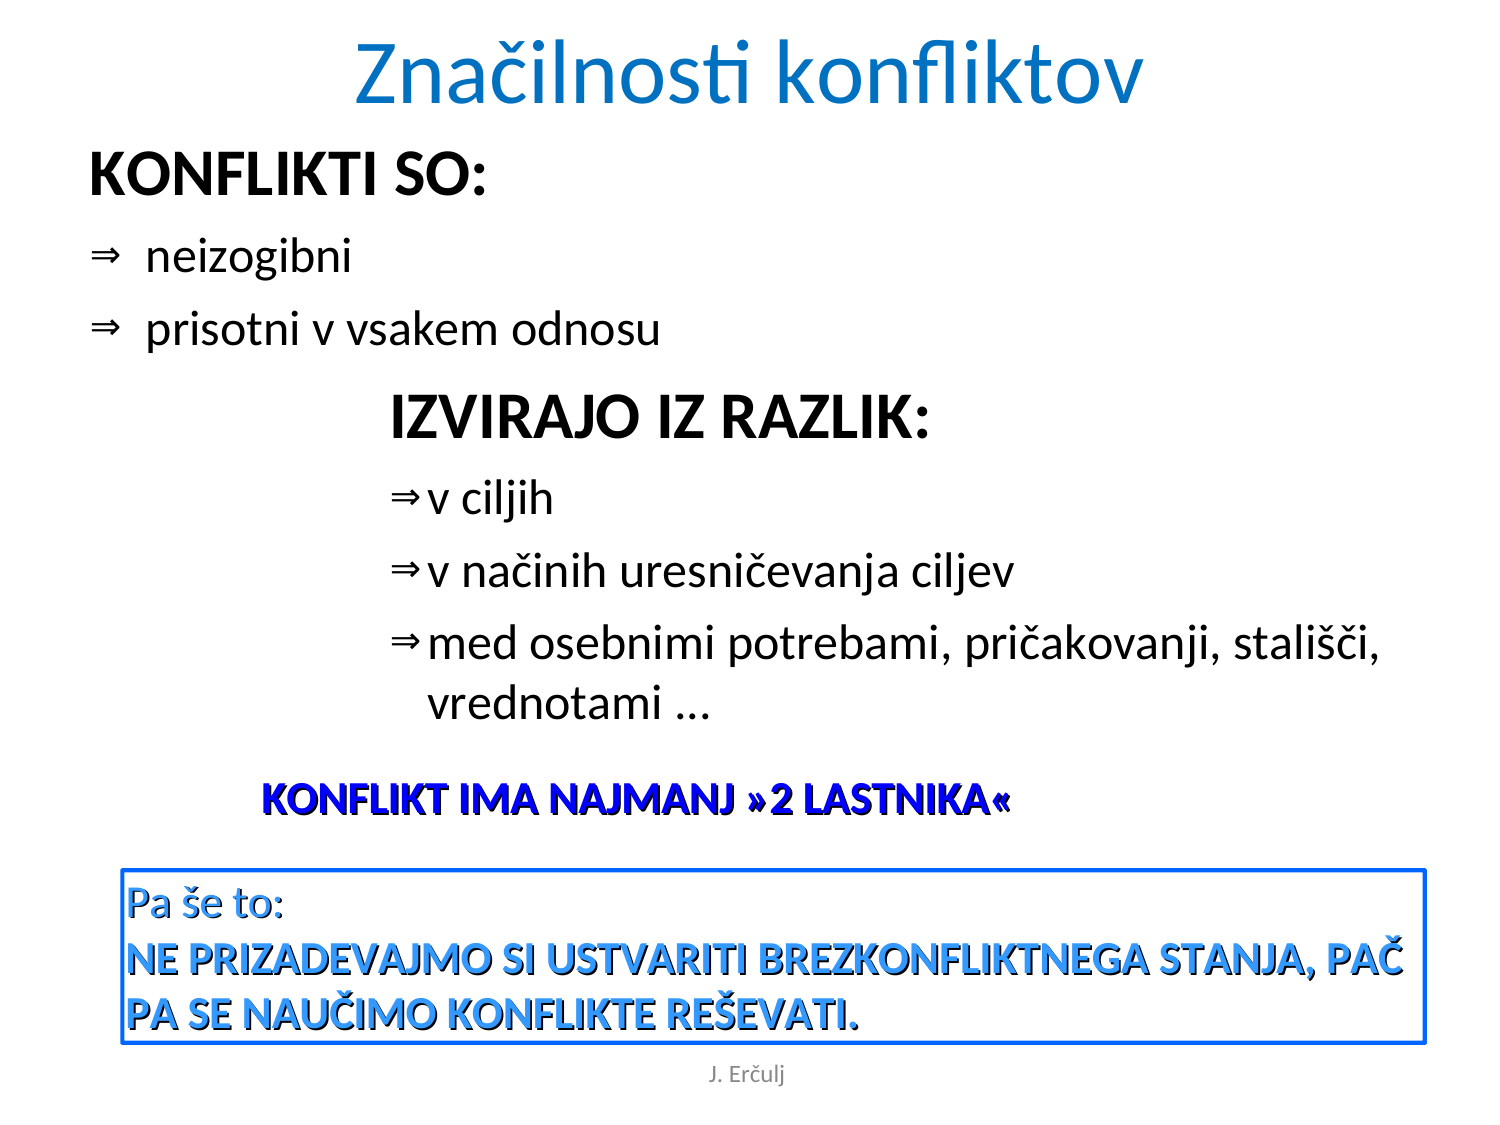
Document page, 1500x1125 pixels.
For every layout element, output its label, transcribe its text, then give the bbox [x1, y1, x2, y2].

title Značilnosti konfliktov [75, 1, 1426, 126]
list KONFLIKTI SO: neizogibni prisotni v vsakem odnosu IZVIRAJO IZ RAZLIK: v ciljih v načinih uresničevanja ciljev med osebnimi potrebami, pričakovanji, stališči, vrednotami ... [75, 126, 1426, 762]
text_box J. Erčulj [512, 1045, 988, 1103]
text_box KONFLIKT IMA NAJMANJ »2 LASTNIKA« [258, 770, 1019, 827]
text_box Pa še to: NE PRIZADEVAJMO SI USTVARITI BREZKONFLIKTNEGA STANJA, PAČ PA SE NAUČIMO KONFLIKTE REŠEVATI. [122, 873, 1425, 1040]
